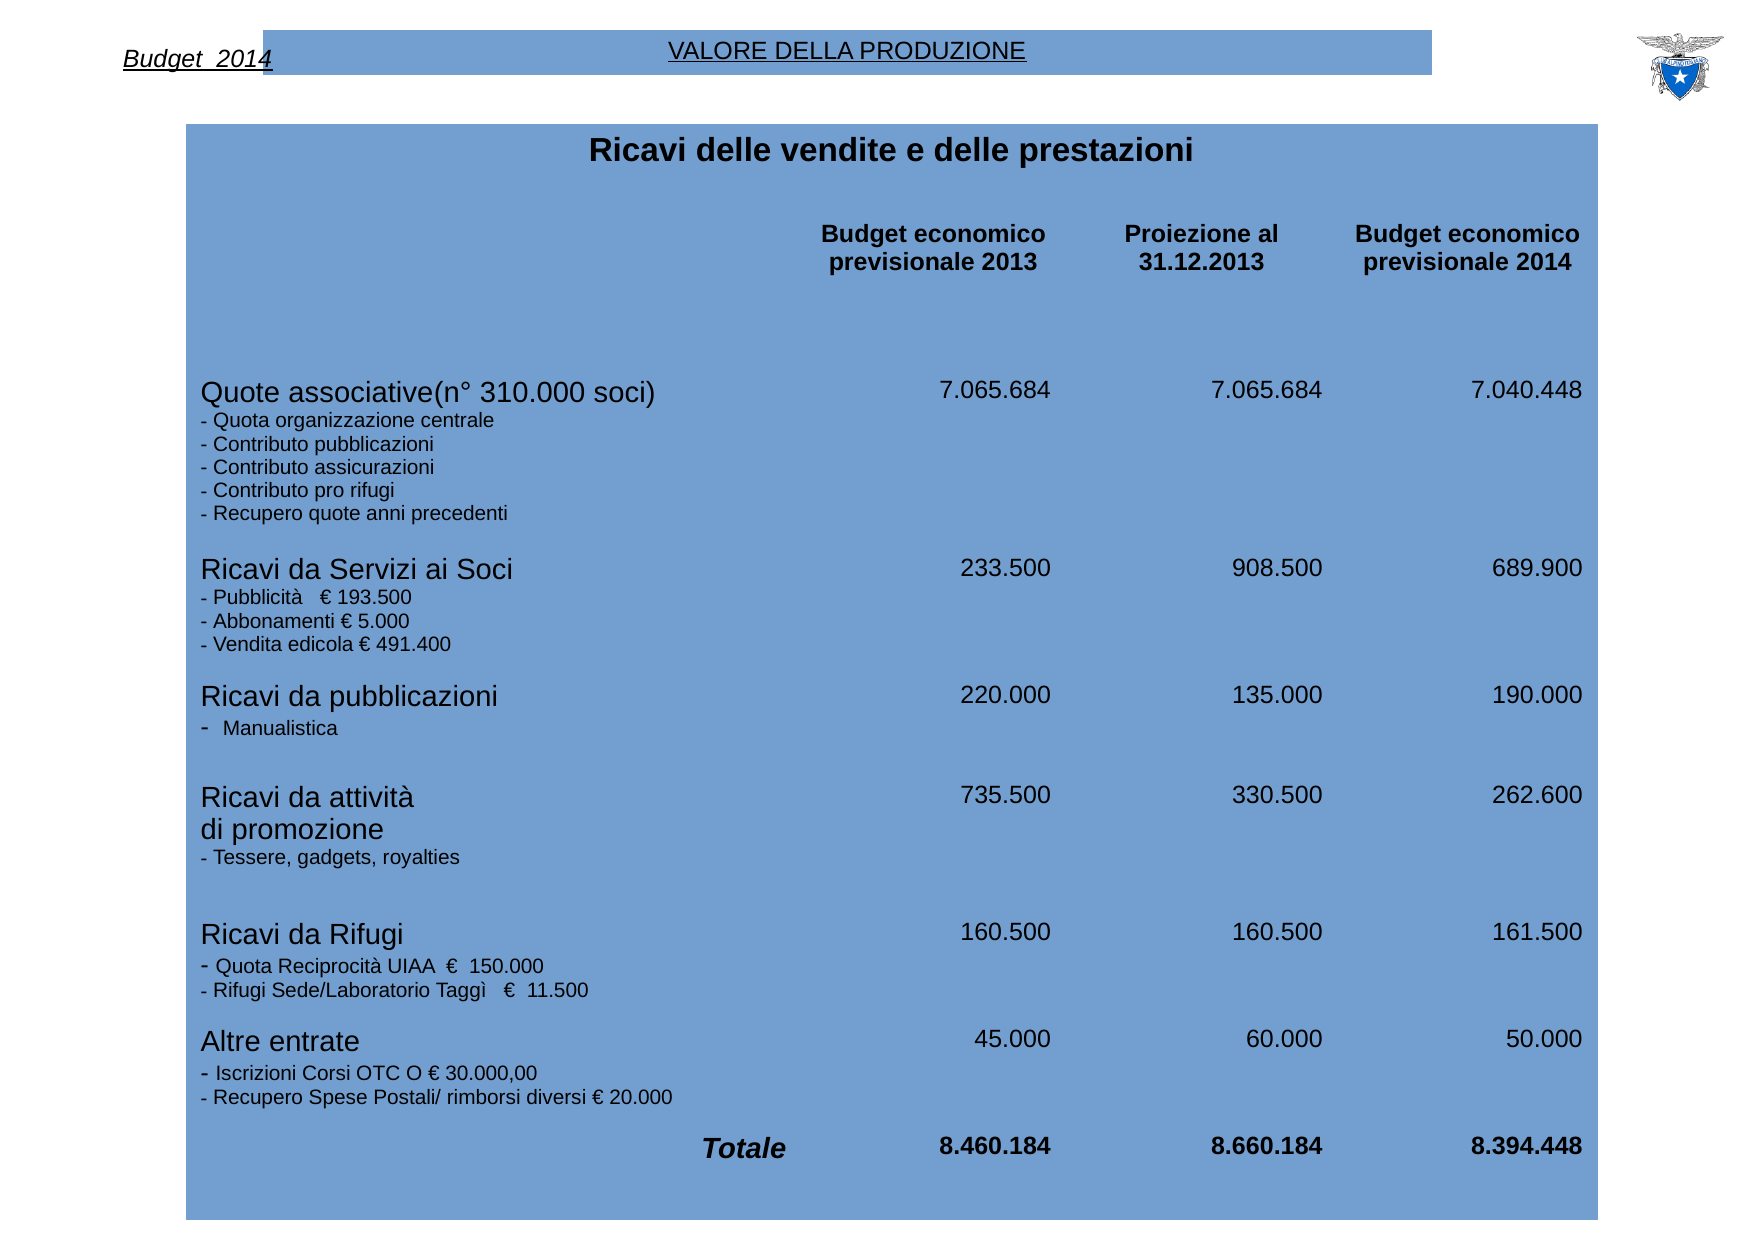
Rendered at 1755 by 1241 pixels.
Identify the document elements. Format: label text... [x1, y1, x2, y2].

text_box Budget 2014 [50, 35, 346, 82]
table_cell Ricavi da pubblicazioni - Manualistica [186, 673, 801, 773]
table_cell 7.065.684 [1066, 369, 1338, 546]
table_header Ricavi delle vendite e delle prestazioni [186, 124, 1598, 212]
table_cell 8.394.448 [1338, 1125, 1598, 1220]
table_cell Ricavi da Servizi ai Soci Pubblicità € 193.500 Abbonamenti € 5.000 Vendita edicola € 491.400 [186, 546, 801, 673]
table_cell Proiezione al 31.12.2013 [1066, 212, 1338, 369]
table_cell 50.000 [1338, 1017, 1598, 1125]
table_cell Ricavi da attività di promozione Tessere, gadgets, royalties [186, 773, 801, 910]
table_cell 8.460.184 [801, 1125, 1066, 1220]
table_cell 735.500 [801, 773, 1066, 910]
table_cell Totale [186, 1125, 801, 1220]
table_cell 8.660.184 [1066, 1125, 1338, 1220]
table_cell 330.500 [1066, 773, 1338, 910]
table_cell Altre entrate Iscrizioni Corsi OTC O € 30.000,00 Recupero Spese Postali/ rimborsi diversi € 20.000 [186, 1017, 801, 1125]
table_cell 689.900 [1338, 546, 1598, 673]
table_cell Budget economico previsionale 2014 [1338, 212, 1598, 369]
picture [1633, 29, 1728, 108]
table_cell 160.500 [1066, 910, 1338, 1017]
table_cell [186, 212, 801, 369]
table_cell 135.000 [1066, 673, 1338, 773]
table_cell 160.500 [801, 910, 1066, 1017]
table_cell Quote associative (n° 310.000 soci) Quota organizzazione centrale Contributo pubblicazioni Contributo assicurazioni Contributo pro rifugi Recupero quote anni precedenti [186, 369, 801, 546]
table_header VALORE DELLA PRODUZIONE [263, 30, 1432, 75]
table_cell Ricavi da Rifugi Quota Reciprocità UIAA € 150.000 Rifugi Sede/Laboratorio Taggì € 11.500 [186, 910, 801, 1017]
table_cell 45.000 [801, 1017, 1066, 1125]
table_cell 161.500 [1338, 910, 1598, 1017]
table_cell 908.500 [1066, 546, 1338, 673]
table_cell 262.600 [1338, 773, 1598, 910]
table_cell Budget economico previsionale 2013 [801, 212, 1066, 369]
table_cell 7.065.684 [801, 369, 1066, 546]
table_cell 220.000 [801, 673, 1066, 773]
table_cell 60.000 [1066, 1017, 1338, 1125]
table_cell 7.040.448 [1338, 369, 1598, 546]
table_cell 233.500 [801, 546, 1066, 673]
table_cell 190.000 [1338, 673, 1598, 773]
